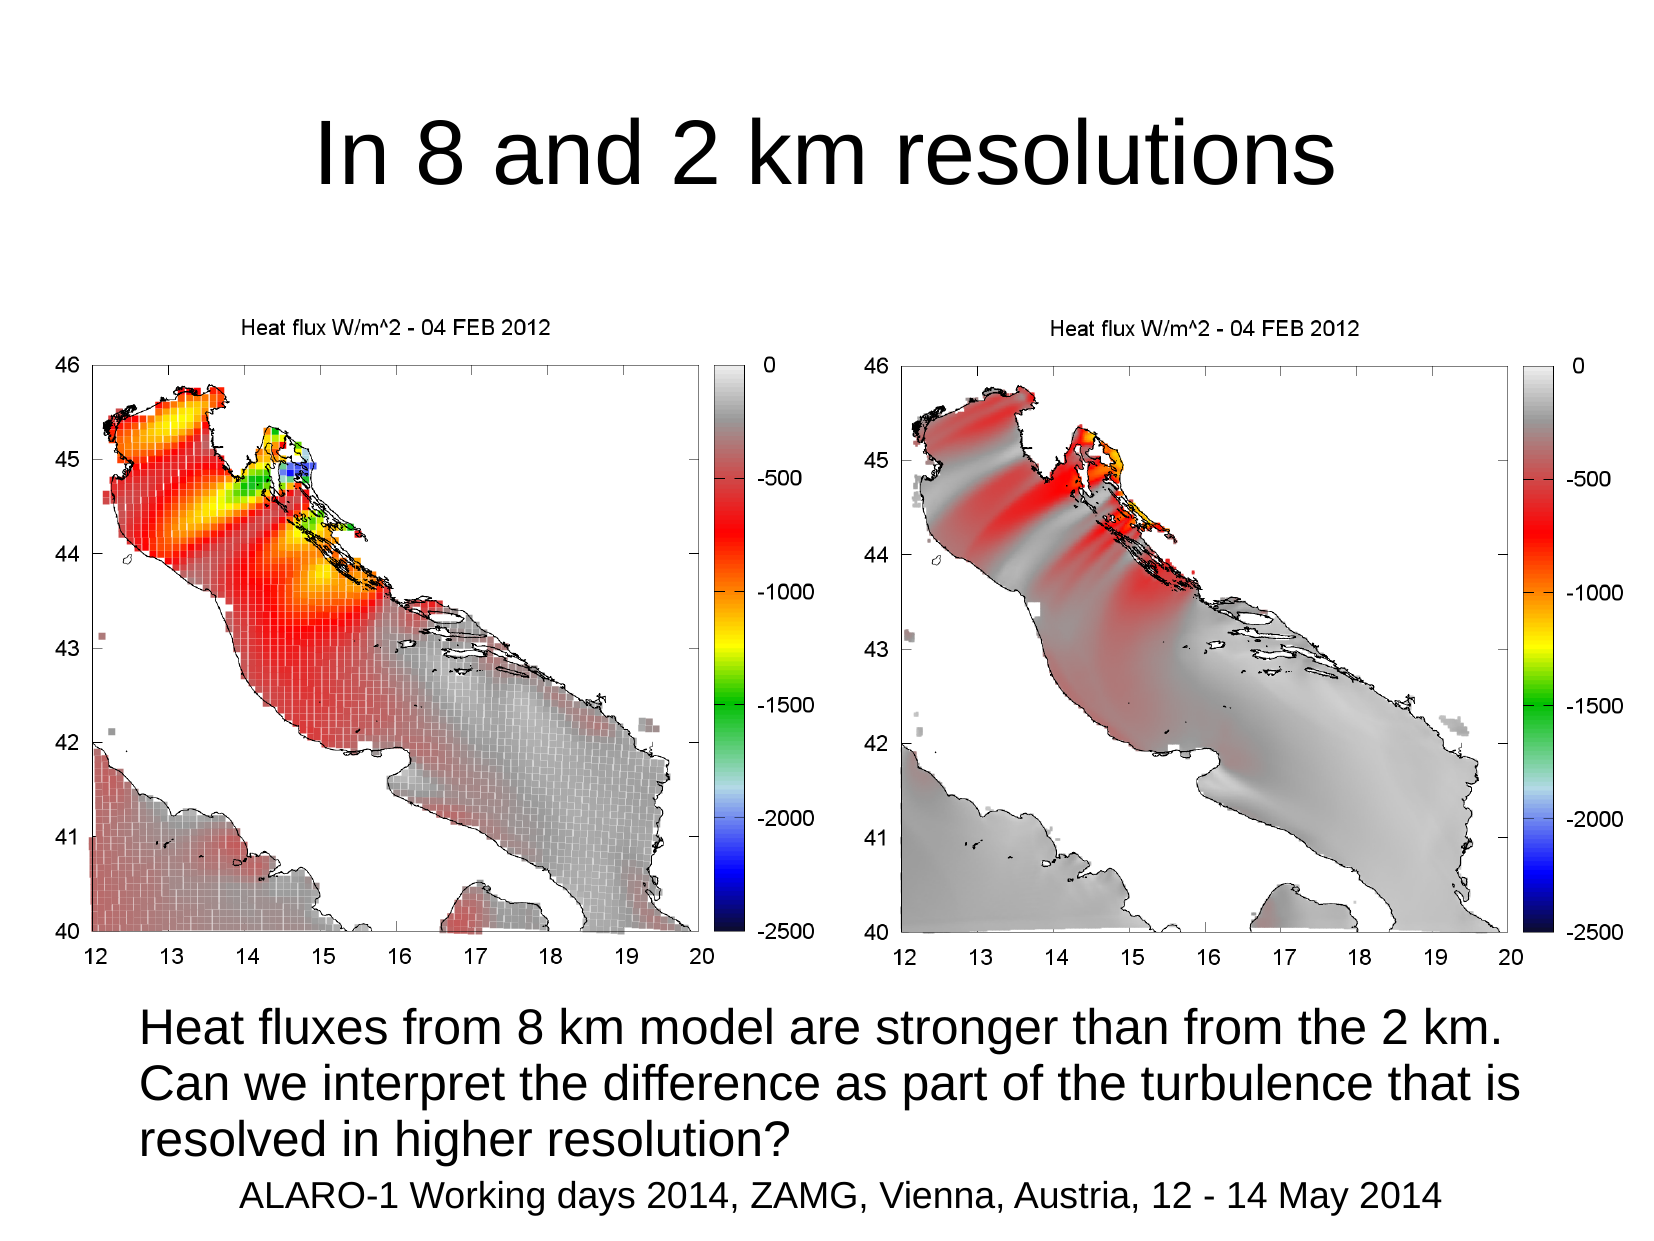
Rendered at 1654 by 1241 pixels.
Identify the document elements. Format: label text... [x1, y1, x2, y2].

text_box Heat fluxes from 8 km model are stronger than from the 2 km. Can we interpret the difference as part of the turbulence that is resolved in higher resolution? [124, 992, 1542, 1175]
title In 8 and 2 km resolutions [82, 49, 1571, 257]
picture [11, 290, 1648, 981]
text_box ALARO-1 Working days 2014, ZAMG, Vienna, Austria, 12 - 14 May 2014 [224, 1167, 1467, 1225]
